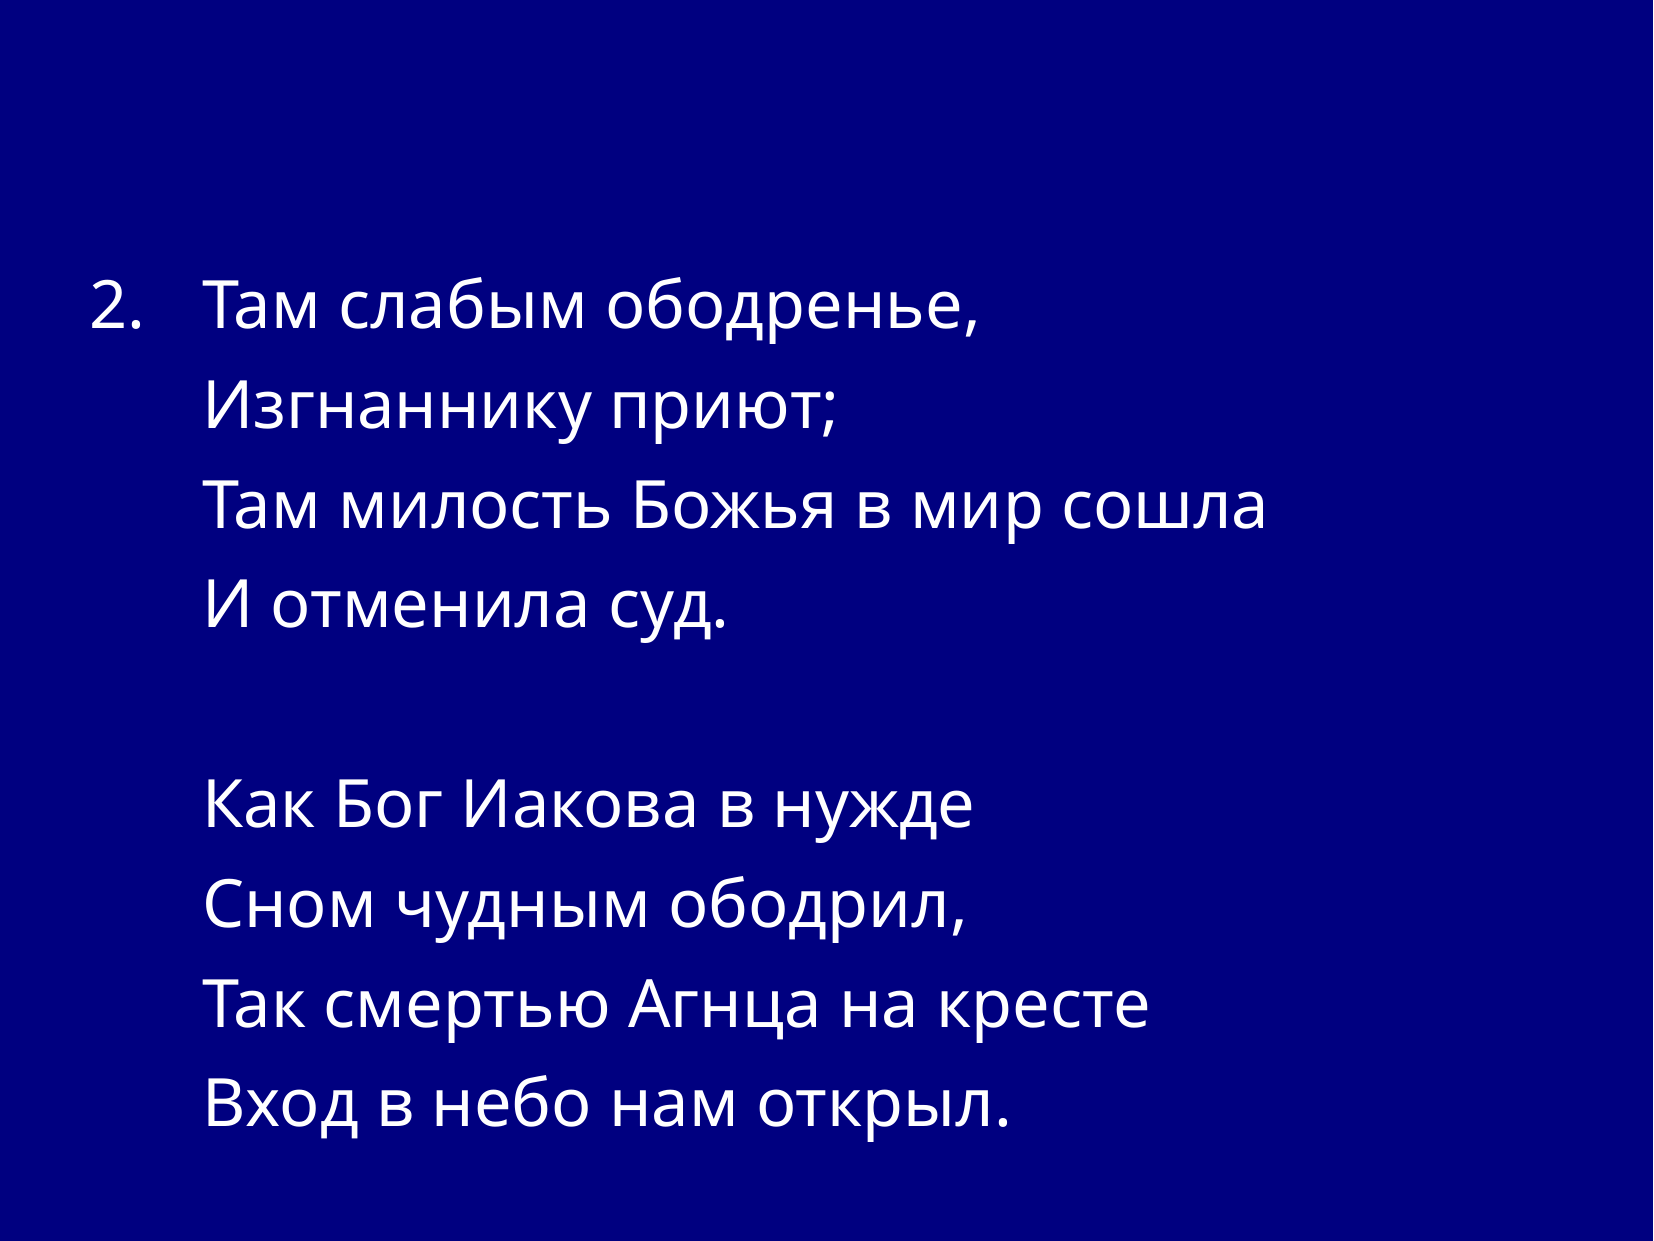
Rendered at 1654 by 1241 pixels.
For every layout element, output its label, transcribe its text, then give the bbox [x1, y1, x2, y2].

text_box 2. Там слабым ободренье, Изгнаннику приют; Там милость Божья в мир сошла И отменила суд. Как Бог Иакова в нужде Сном чудным ободрил, Так смертью Агнца на кресте Вход в небо нам открыл. [75, 150, 1576, 1163]
